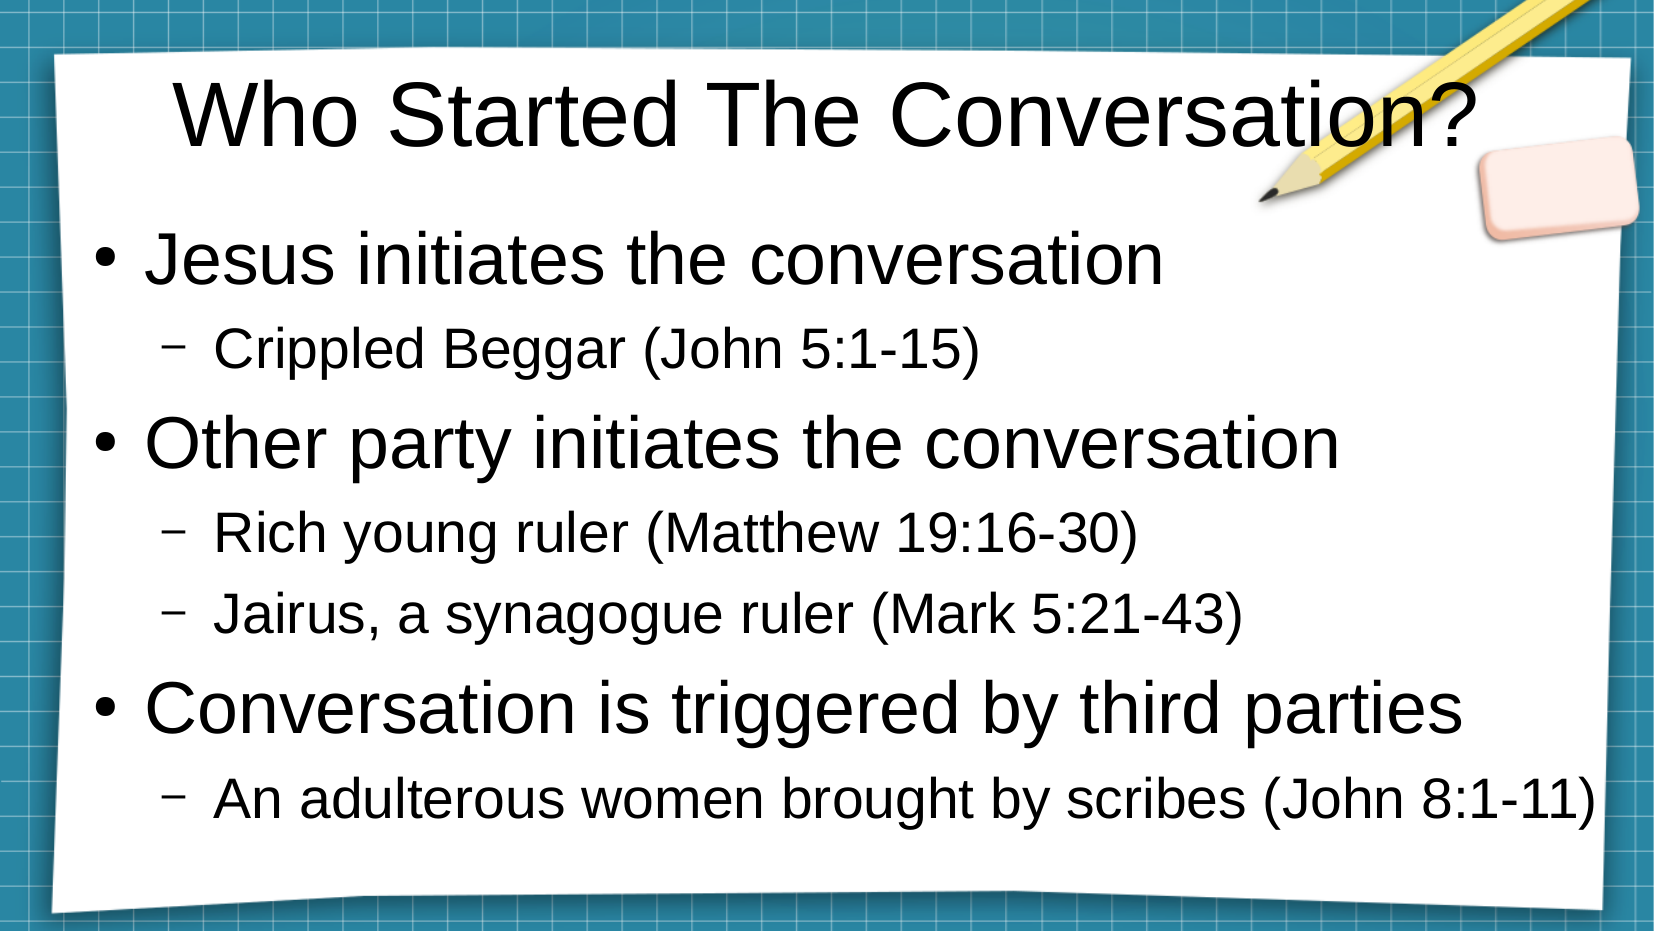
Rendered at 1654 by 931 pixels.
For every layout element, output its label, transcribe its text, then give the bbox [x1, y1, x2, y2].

list Jesus initiates the conversation Crippled Beggar (John 5:1-15) Other party initiates the conversation Rich young ruler (Matthew 19:16-30) Jairus, a synagogue ruler (Mark 5:21-43) Conversation is triggered by third parties An adulterous women brought by scribes (John 8:1-11) [75, 217, 1613, 901]
title Who Started The Conversation? [82, 37, 1571, 193]
picture [0, 0, 1654, 931]
